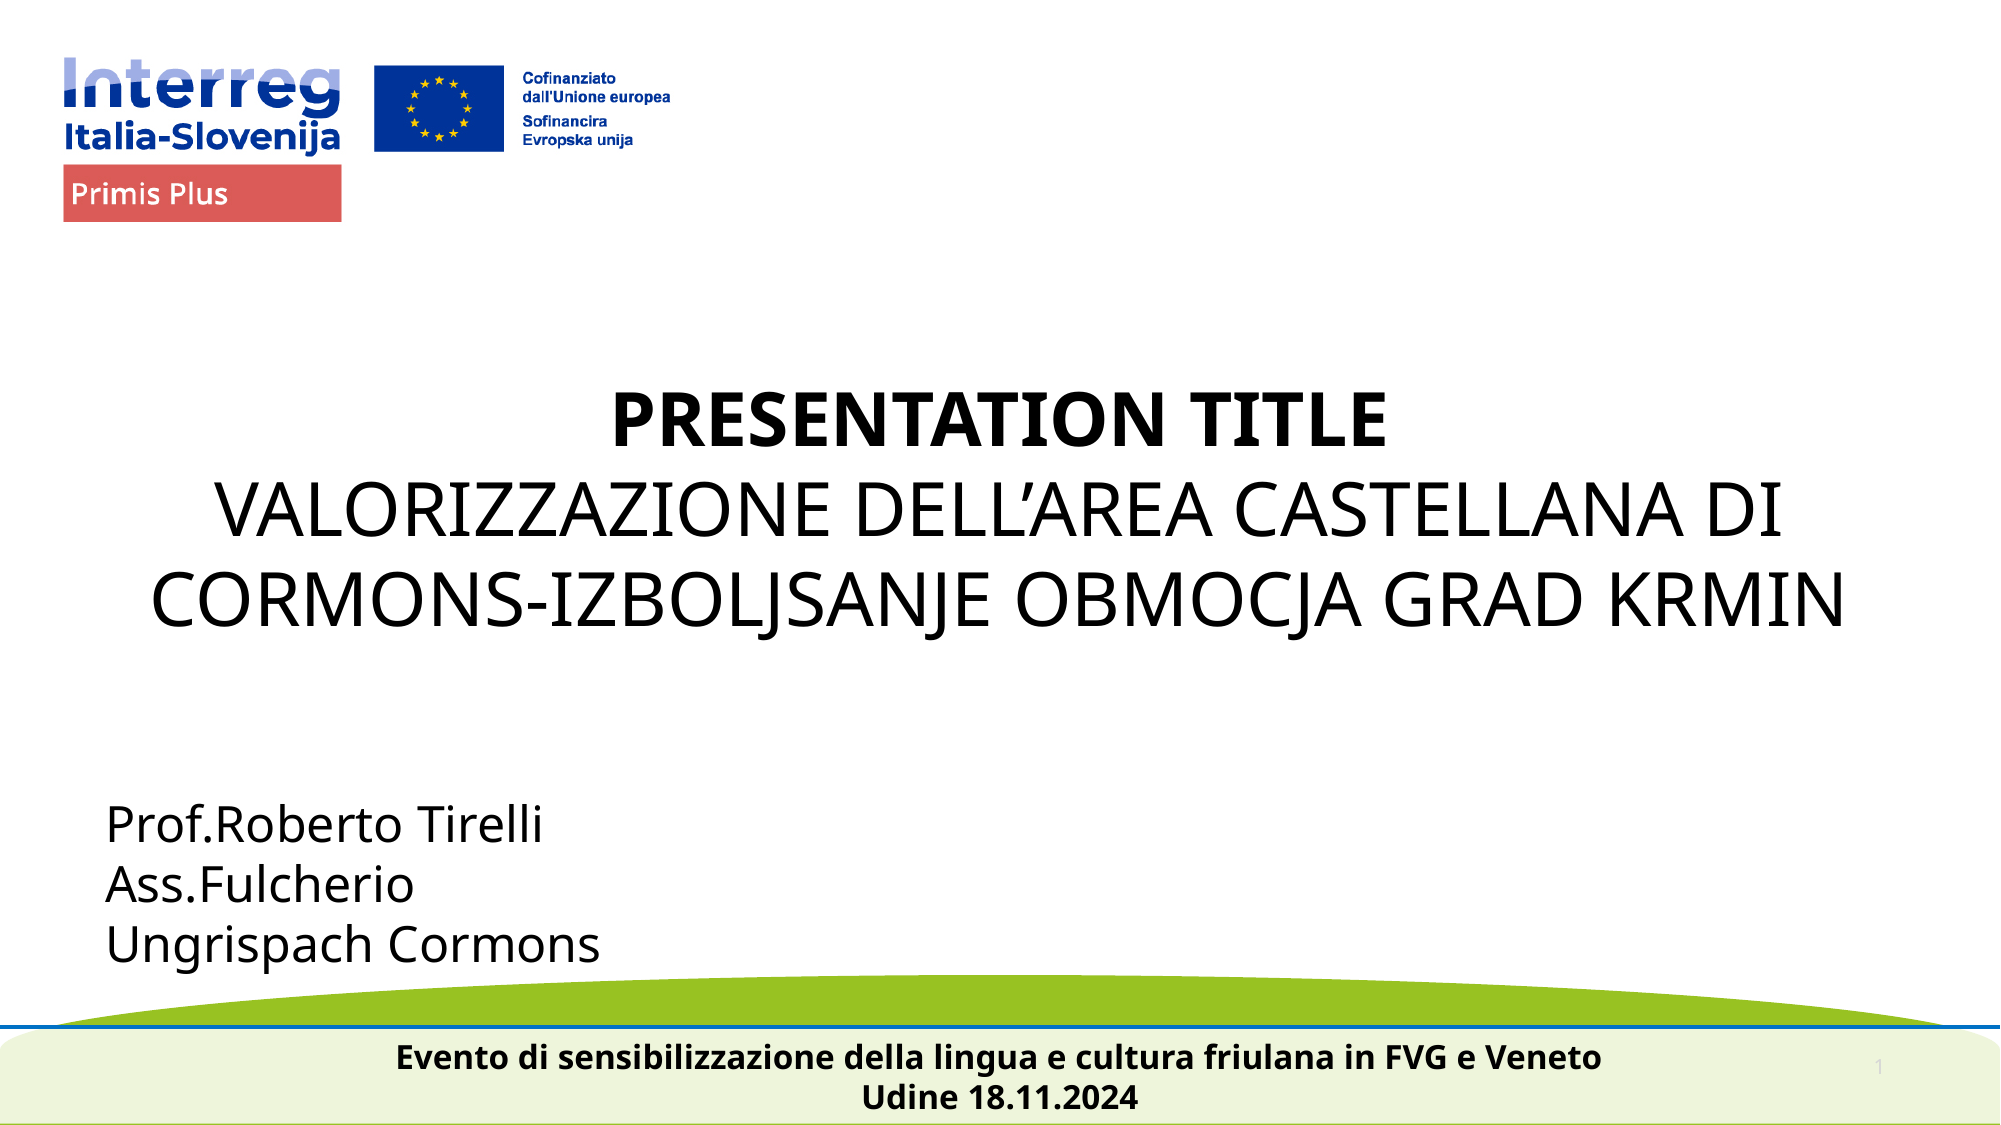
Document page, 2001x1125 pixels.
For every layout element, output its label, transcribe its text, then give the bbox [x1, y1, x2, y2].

picture [11, 12, 722, 266]
text_box Evento di sensibilizzazione della lingua e cultura friulana in FVG e Veneto Udine 18.11.2024 [0, 1029, 2000, 1124]
text_box PRESENTATION TITLE VALORIZZAZIONE DELL’AREA CASTELLANA DI CORMONS-IZBOLJSANJE OBMOCJA GRAD KRMIN [90, 364, 1910, 649]
text_box Prof.Roberto Tirelli Ass.Fulcherio Ungrispach Cormons [90, 784, 645, 980]
